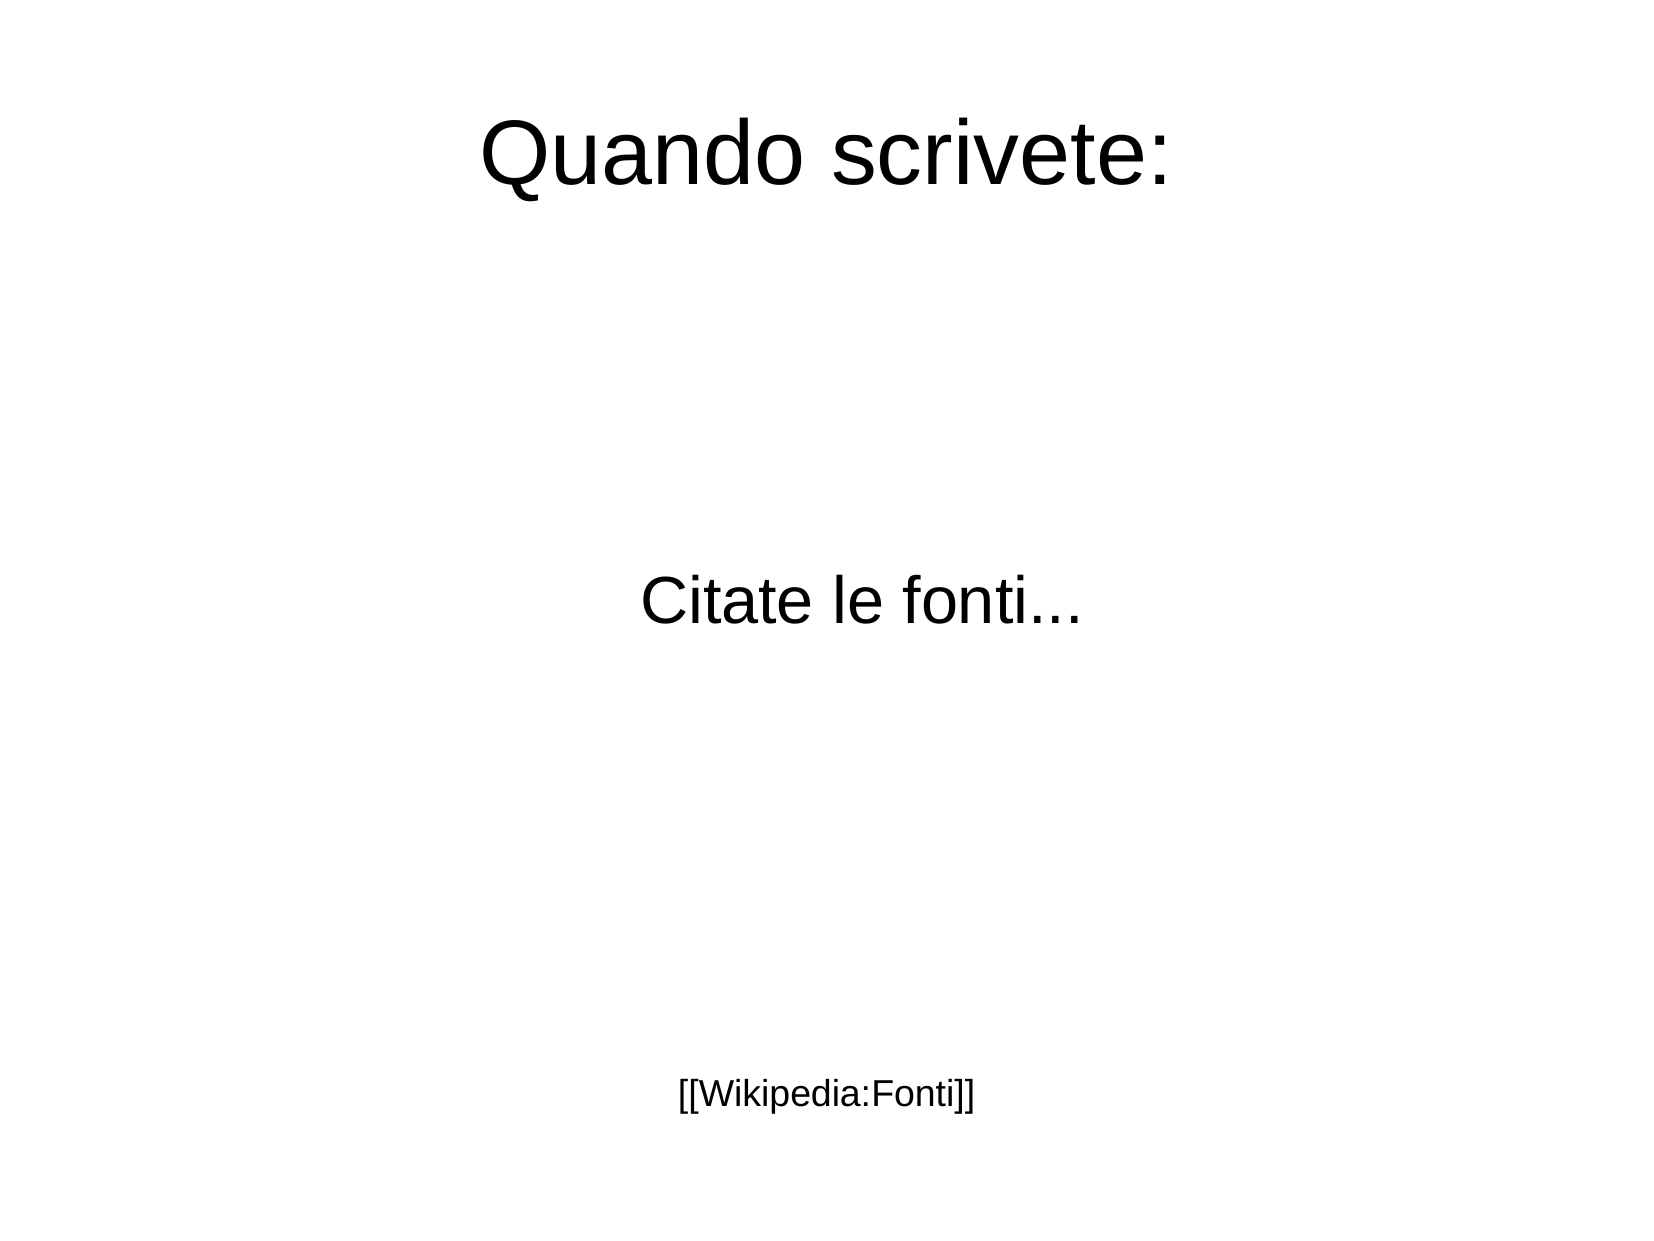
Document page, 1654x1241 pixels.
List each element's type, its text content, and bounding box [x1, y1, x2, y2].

list Citate le fonti... [99, 562, 1555, 678]
text_box [[Wikipedia:Fonti]] [571, 1065, 1082, 1122]
title Quando scrivete: [82, 49, 1571, 257]
